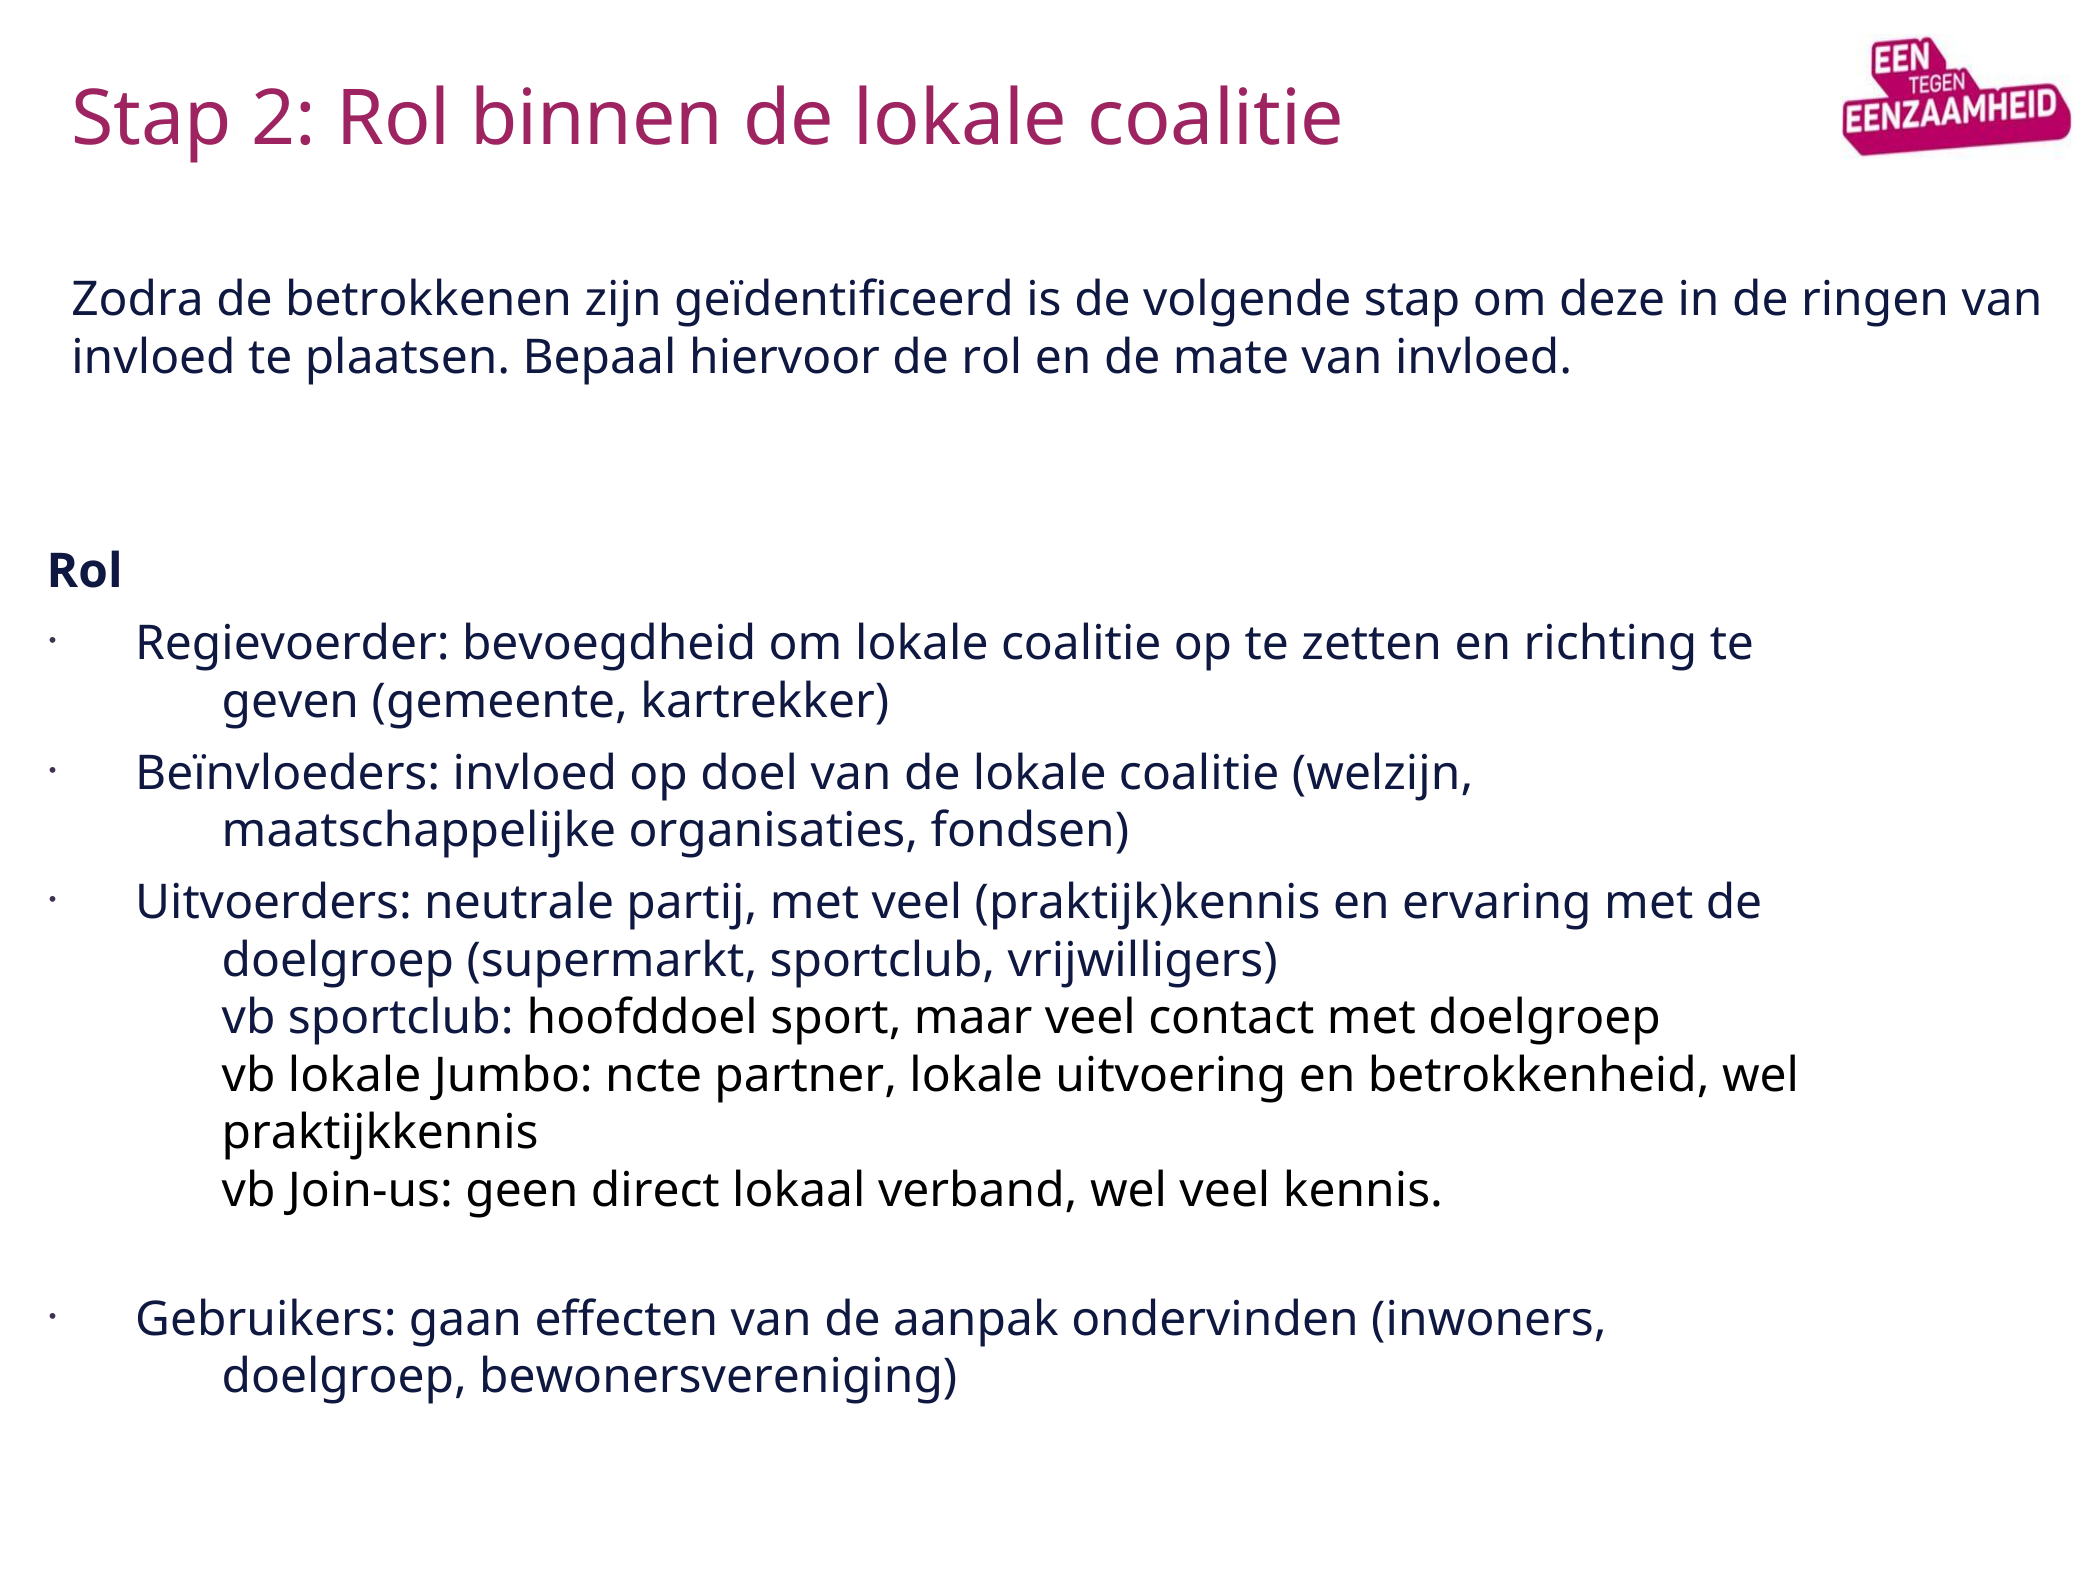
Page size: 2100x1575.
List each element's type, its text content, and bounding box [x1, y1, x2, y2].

text_box Zodra de betrokkenen zijn geïdentificeerd is de volgende stap om deze in de ringen van invloed te plaatsen. Bepaal hiervoor de rol en de mate van invloed. [53, 250, 2100, 535]
text_box Stap 2: Rol binnen de lokale coalitie [53, 50, 2100, 233]
text_box Rol Regievoerder: bevoegdheid om lokale coalitie op te zetten en richting te geven (gemeente, kartrekker) Beïnvloeders: invloed op doel van de lokale coalitie (welzijn, maatschappelijke organisaties, fondsen) Uitvoerders: neutrale partij, met veel (praktijk)kennis en ervaring met de doelgroep (supermarkt, sportclub, vrijwilligers) vb sportclub: hoofddoel sport, maar veel contact met doelgroep vb lokale Jumbo: ncte partner, lokale uitvoering en betrokkenheid, wel praktijkkennis vb Join-us: geen direct lokaal verband, wel veel kennis. Gebruikers: gaan effecten van de aanpak ondervinden (inwoners, doelgroep, bewonersvereniging) [29, 499, 1874, 1575]
